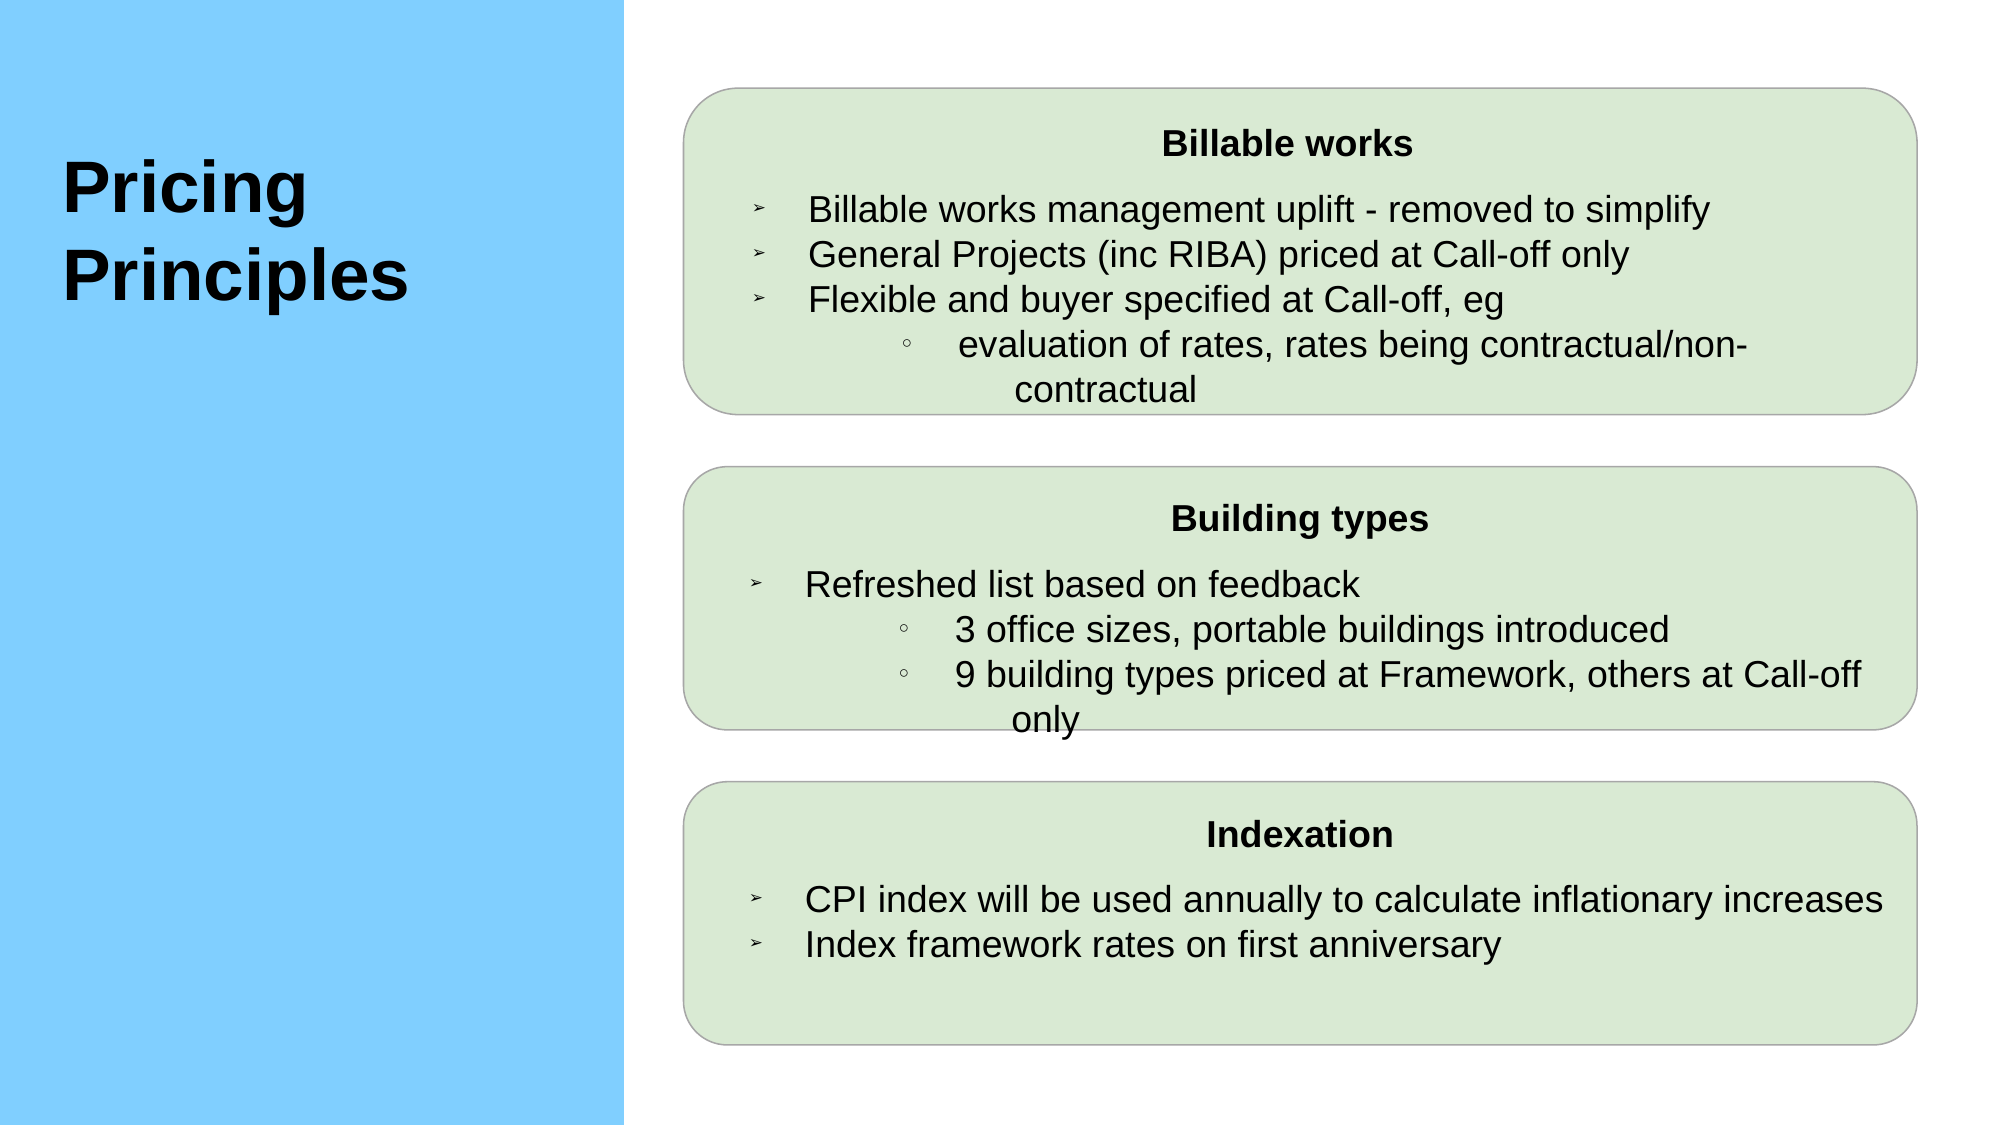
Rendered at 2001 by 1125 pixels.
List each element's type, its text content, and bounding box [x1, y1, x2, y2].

text_box Indexation CPI index will be used annually to calculate inflationary increases Index framework rates on first anniversary [683, 781, 1918, 1045]
text_box Building types Refreshed list based on feedback 3 office sizes, portable buildings introduced 9 building types priced at Framework, others at Call-off only [683, 466, 1918, 730]
title Pricing Principles [62, 139, 564, 437]
text_box Billable works Billable works management uplift - removed to simplify General Projects (inc RIBA) priced at Call-off only Flexible and buyer specified at Call-off, eg evaluation of rates, rates being contractual/non-contractual [683, 88, 1918, 415]
